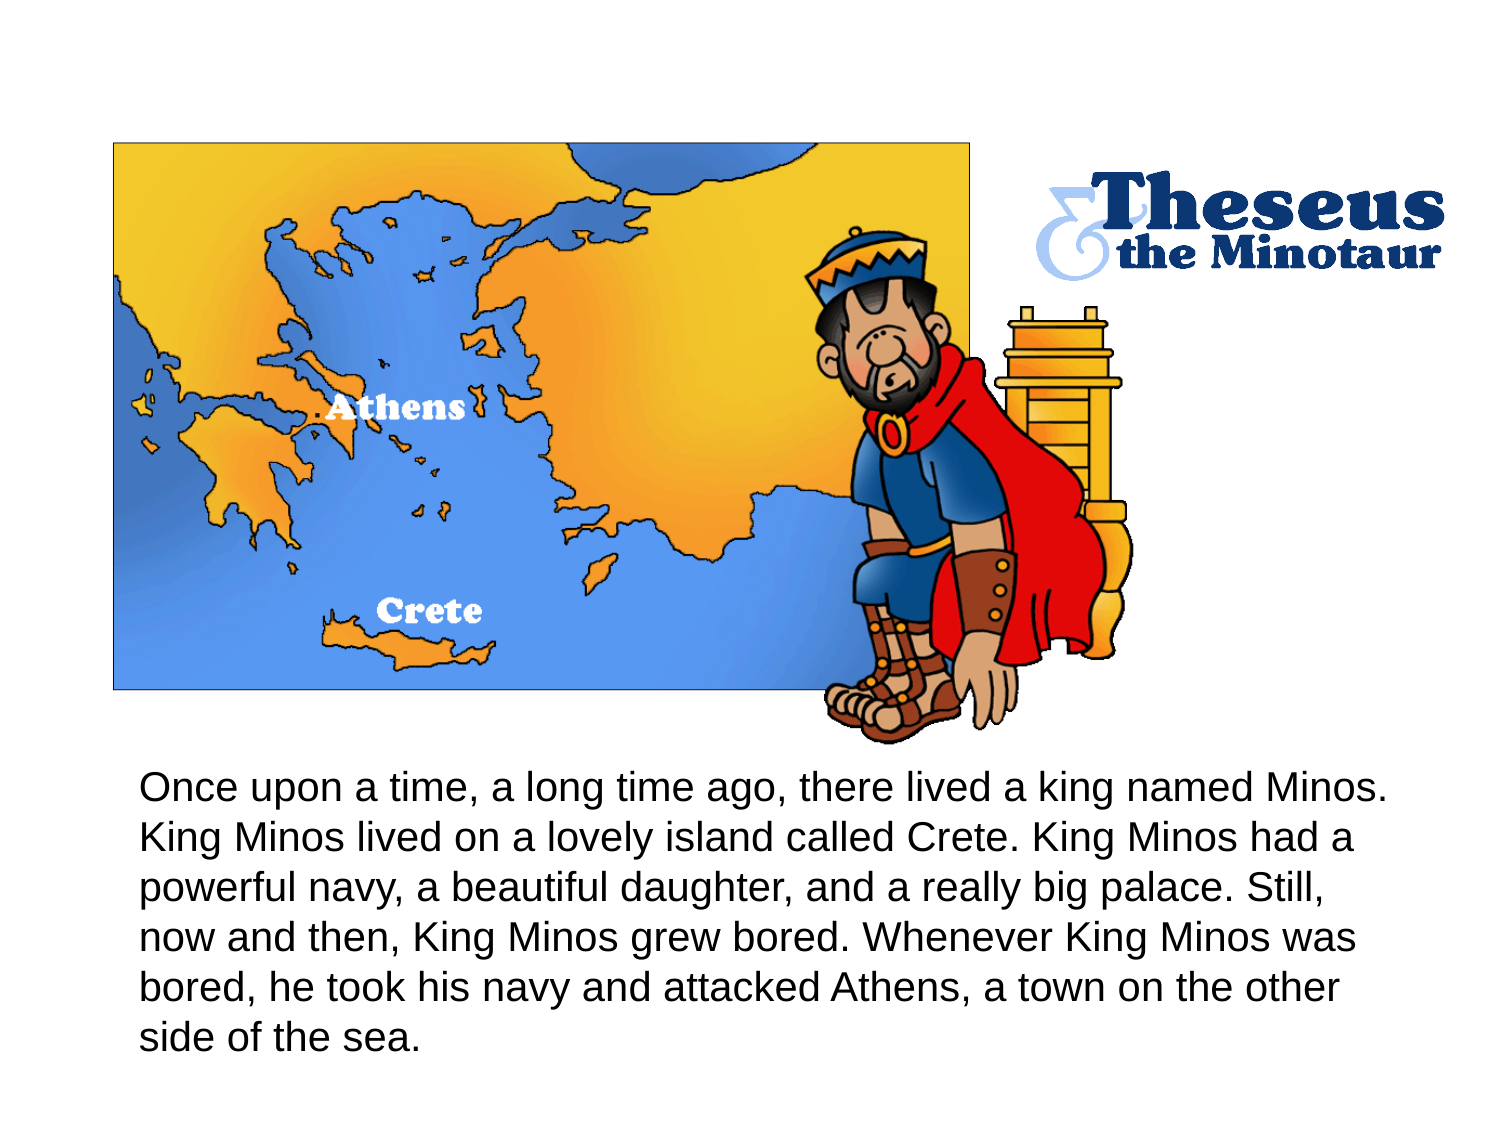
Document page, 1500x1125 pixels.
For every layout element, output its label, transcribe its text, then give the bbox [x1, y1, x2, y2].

picture [88, 125, 1447, 749]
text_box Once upon a time, a long time ago, there lived a king named Minos. King Minos lived on a lovely island called Crete. King Minos had a powerful navy, a beautiful daughter, and a really big palace. Still, now and then, King Minos grew bored. Whenever King Minos was bored, he took his navy and attacked Athens, a town on the other side of the sea. [88, 752, 1412, 1068]
